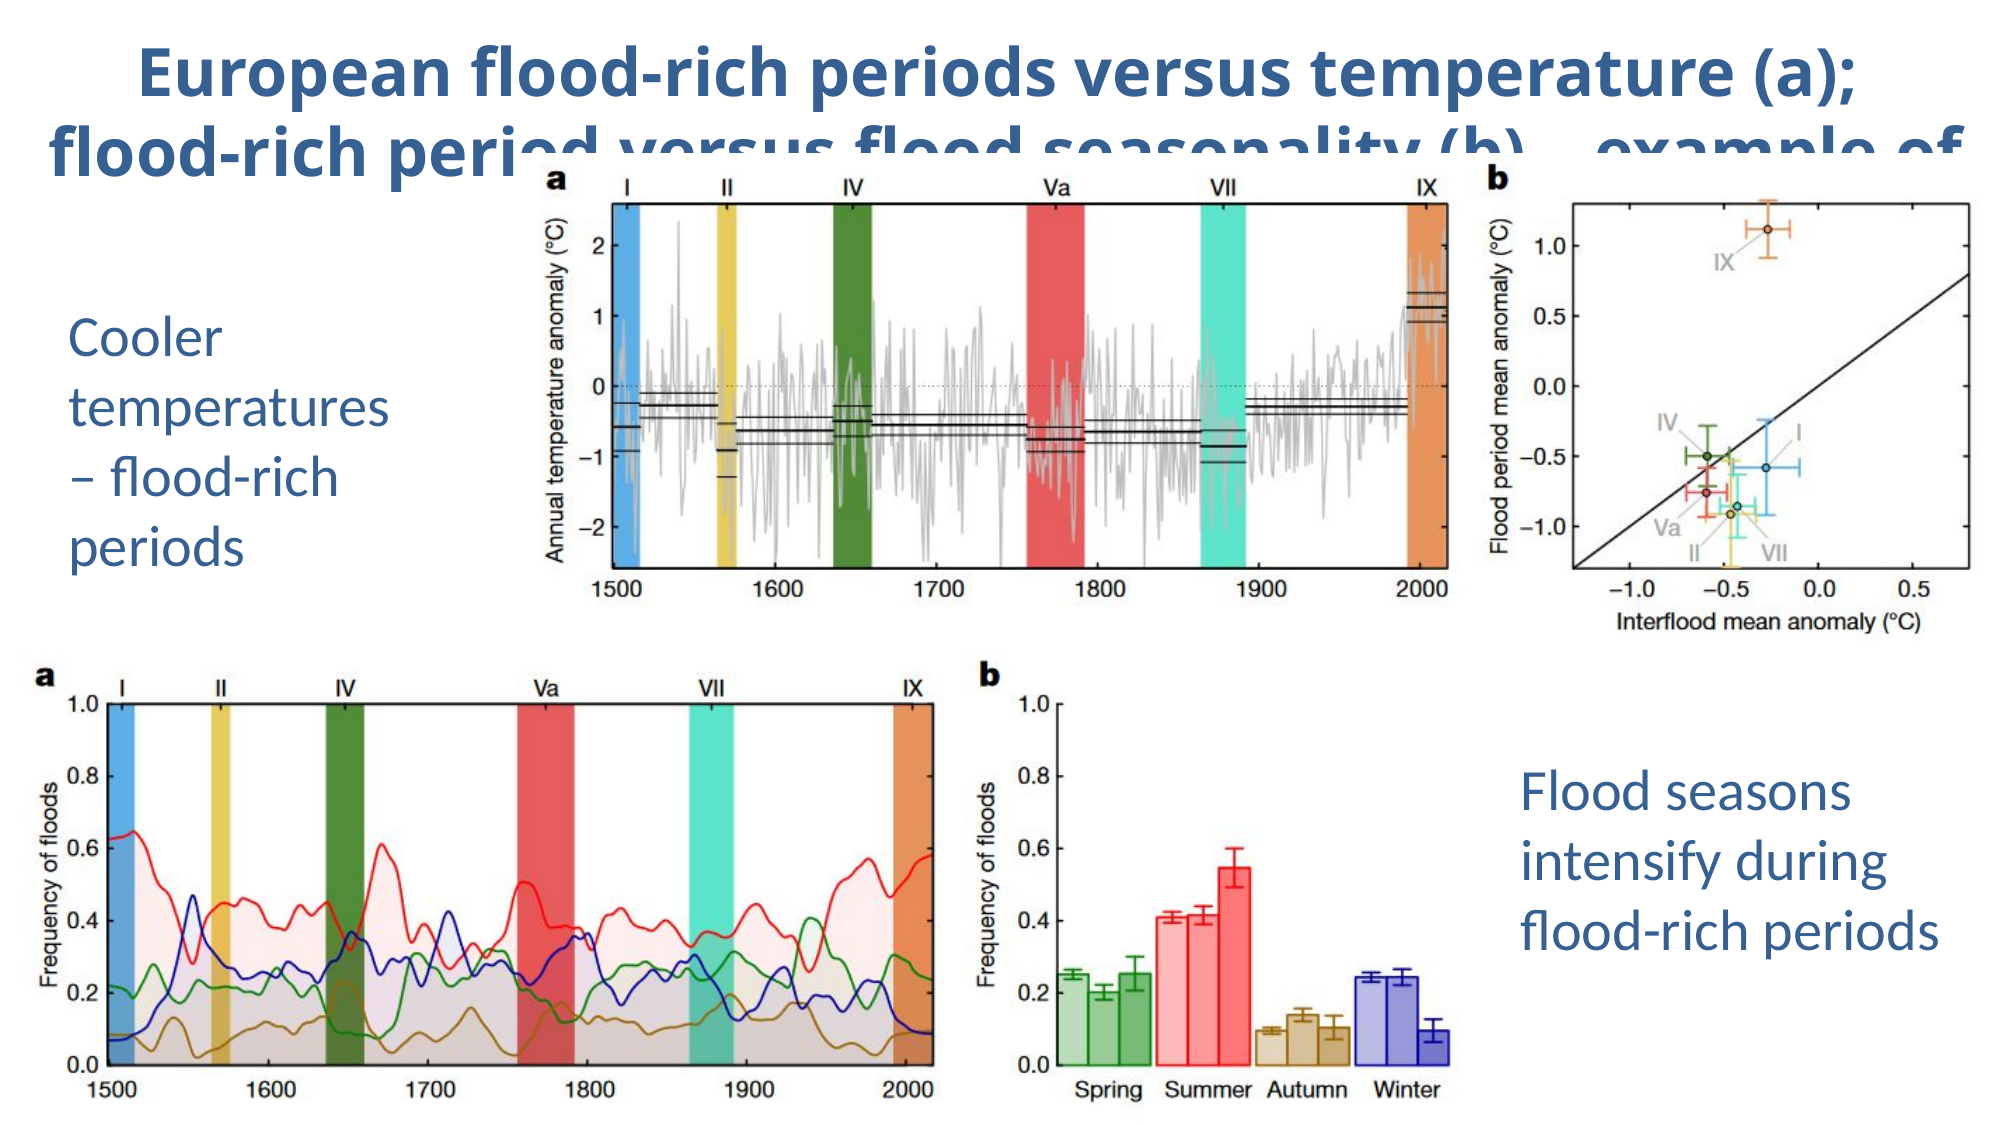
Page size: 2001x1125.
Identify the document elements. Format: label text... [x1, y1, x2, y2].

picture [517, 153, 2000, 648]
text_box Cooler temperatures – flood-rich periods [53, 291, 429, 589]
title European flood-rich periods versus temperature (a); flood-rich period versus flood seasonality (b) – example of Central -Eu [0, 22, 2000, 134]
text_box Flood seasons intensify during flood-rich periods [1505, 744, 1981, 972]
picture [0, 649, 1484, 1125]
